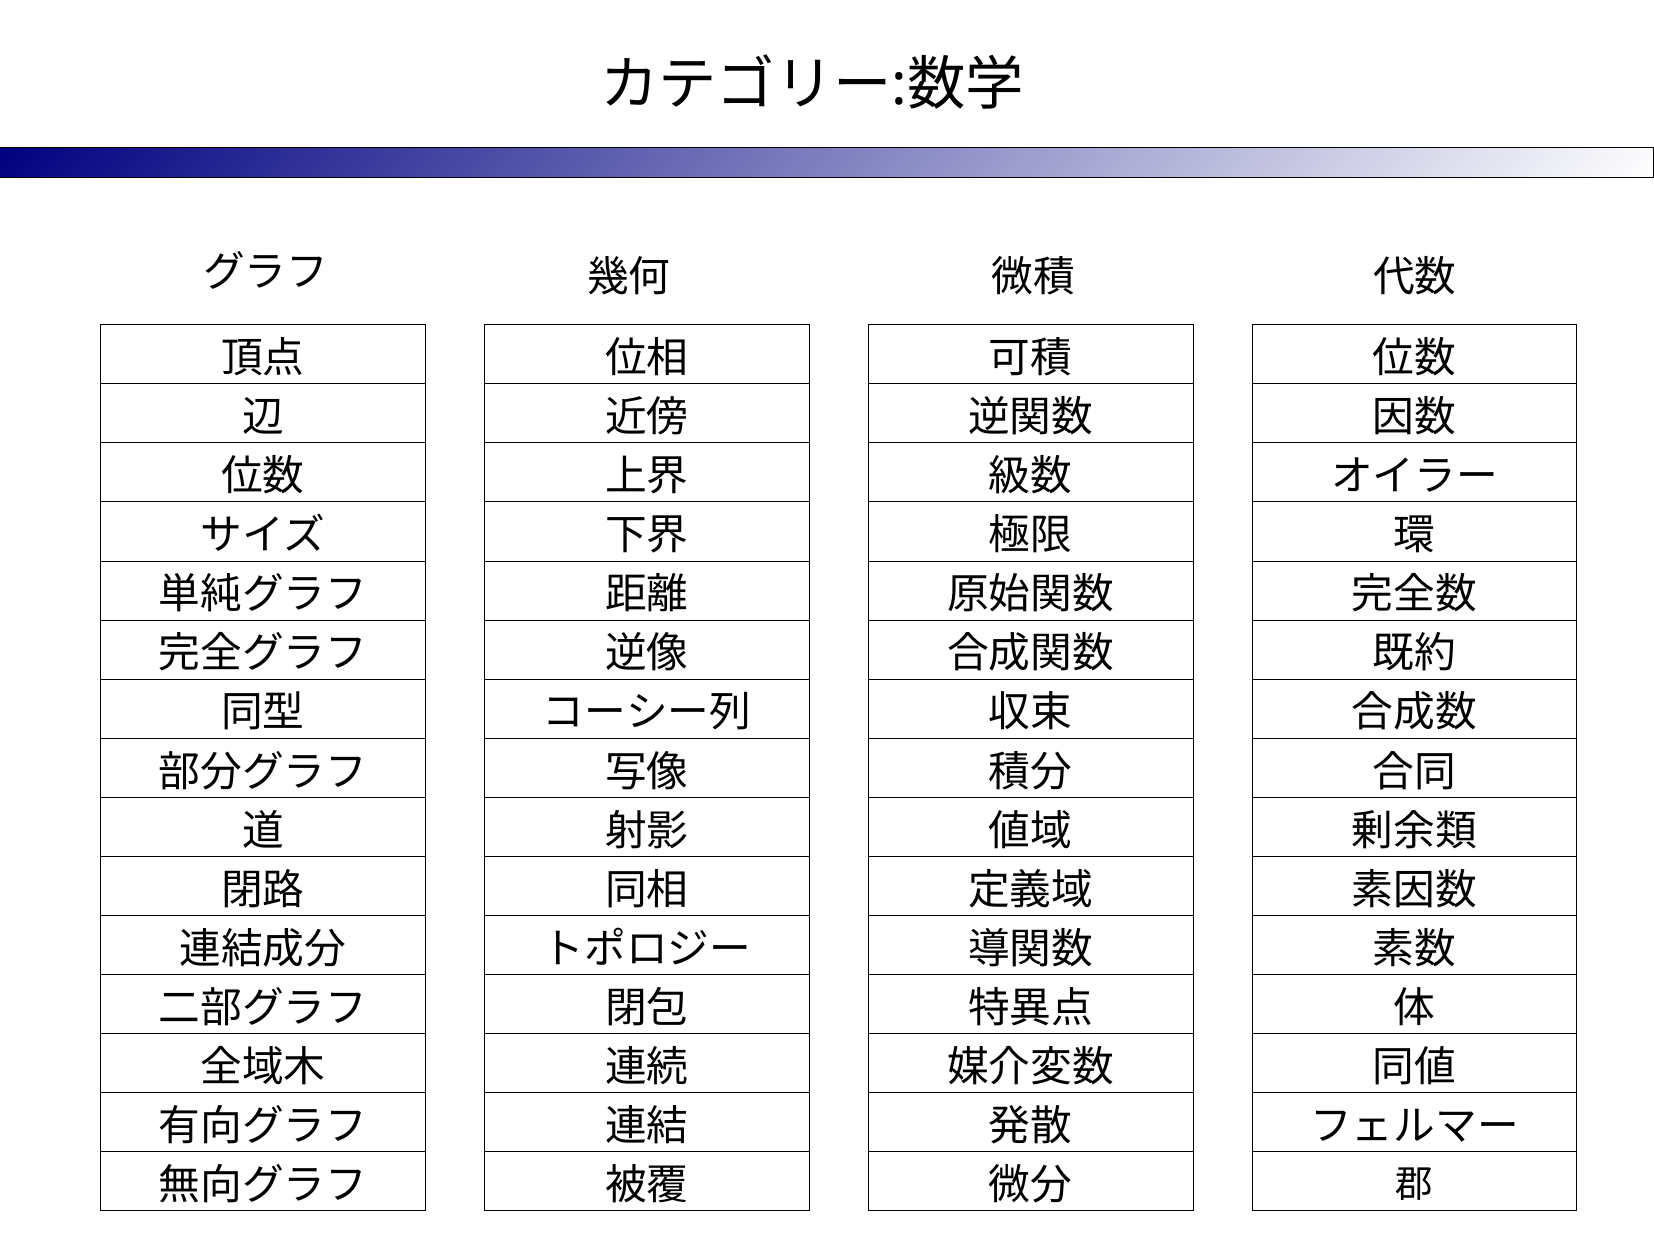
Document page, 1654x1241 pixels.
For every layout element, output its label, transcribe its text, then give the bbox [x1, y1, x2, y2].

text_box サイズ [100, 501, 426, 562]
text_box 閉包 [484, 975, 810, 1034]
text_box 道 [100, 797, 426, 857]
text_box 同型 [100, 680, 426, 739]
text_box 位数 [1252, 324, 1577, 384]
text_box [0, 147, 1654, 178]
text_box 辺 [100, 384, 426, 443]
text_box トポロジー [484, 915, 810, 975]
text_box 被覆 [484, 1152, 810, 1211]
text_box 射影 [484, 797, 810, 857]
text_box 環 [1252, 501, 1577, 562]
text_box 近傍 [484, 384, 810, 443]
text_box 全域木 [100, 1034, 426, 1092]
text_box 閉路 [100, 857, 426, 915]
text_box コーシー列 [484, 680, 810, 739]
text_box 級数 [868, 443, 1194, 501]
text_box カテゴリー:数学 [472, 29, 1152, 129]
text_box 定義域 [868, 857, 1194, 915]
text_box 値域 [868, 797, 1194, 857]
text_box 剰余類 [1252, 797, 1577, 857]
text_box 下界 [484, 501, 810, 562]
text_box 無向グラフ [100, 1152, 426, 1211]
text_box 既約 [1252, 620, 1577, 680]
text_box 連続 [484, 1034, 810, 1092]
text_box グラフ [147, 236, 384, 300]
text_box オイラー [1252, 443, 1577, 501]
text_box 連結成分 [100, 915, 426, 975]
text_box 微分 [868, 1152, 1194, 1211]
text_box 特異点 [868, 975, 1194, 1034]
text_box 二部グラフ [100, 975, 426, 1034]
text_box 原始関数 [868, 562, 1194, 620]
text_box 素因数 [1252, 857, 1577, 915]
text_box 単純グラフ [100, 562, 426, 620]
text_box 因数 [1252, 384, 1577, 443]
text_box 完全数 [1252, 562, 1577, 620]
text_box 距離 [484, 562, 810, 620]
text_box 同相 [484, 857, 810, 915]
text_box 連結 [484, 1092, 810, 1152]
text_box 微積 [915, 250, 1152, 296]
text_box 部分グラフ [100, 739, 426, 797]
text_box フェルマー [1252, 1092, 1577, 1152]
text_box 体 [1252, 975, 1577, 1034]
text_box 位相 [484, 324, 810, 384]
text_box 同値 [1252, 1034, 1577, 1092]
text_box 可積 [868, 324, 1194, 384]
text_box 逆関数 [868, 384, 1194, 443]
text_box 極限 [868, 501, 1194, 562]
text_box 発散 [868, 1092, 1194, 1152]
text_box 代数 [1358, 250, 1472, 296]
text_box 合成関数 [868, 620, 1194, 680]
text_box 位数 [100, 443, 426, 501]
text_box 積分 [868, 739, 1194, 797]
text_box 逆像 [484, 620, 810, 680]
text_box 導関数 [868, 915, 1194, 975]
text_box 媒介変数 [868, 1034, 1194, 1092]
text_box 頂点 [100, 324, 426, 384]
text_box 有向グラフ [100, 1092, 426, 1152]
text_box 合同 [1252, 739, 1577, 797]
text_box 幾何 [501, 250, 756, 296]
text_box 合成数 [1252, 680, 1577, 739]
text_box 収束 [868, 680, 1194, 739]
text_box 素数 [1252, 915, 1577, 975]
text_box 郡 [1252, 1152, 1577, 1211]
text_box 写像 [484, 739, 810, 797]
text_box 上界 [484, 443, 810, 501]
text_box 完全グラフ [100, 620, 426, 680]
